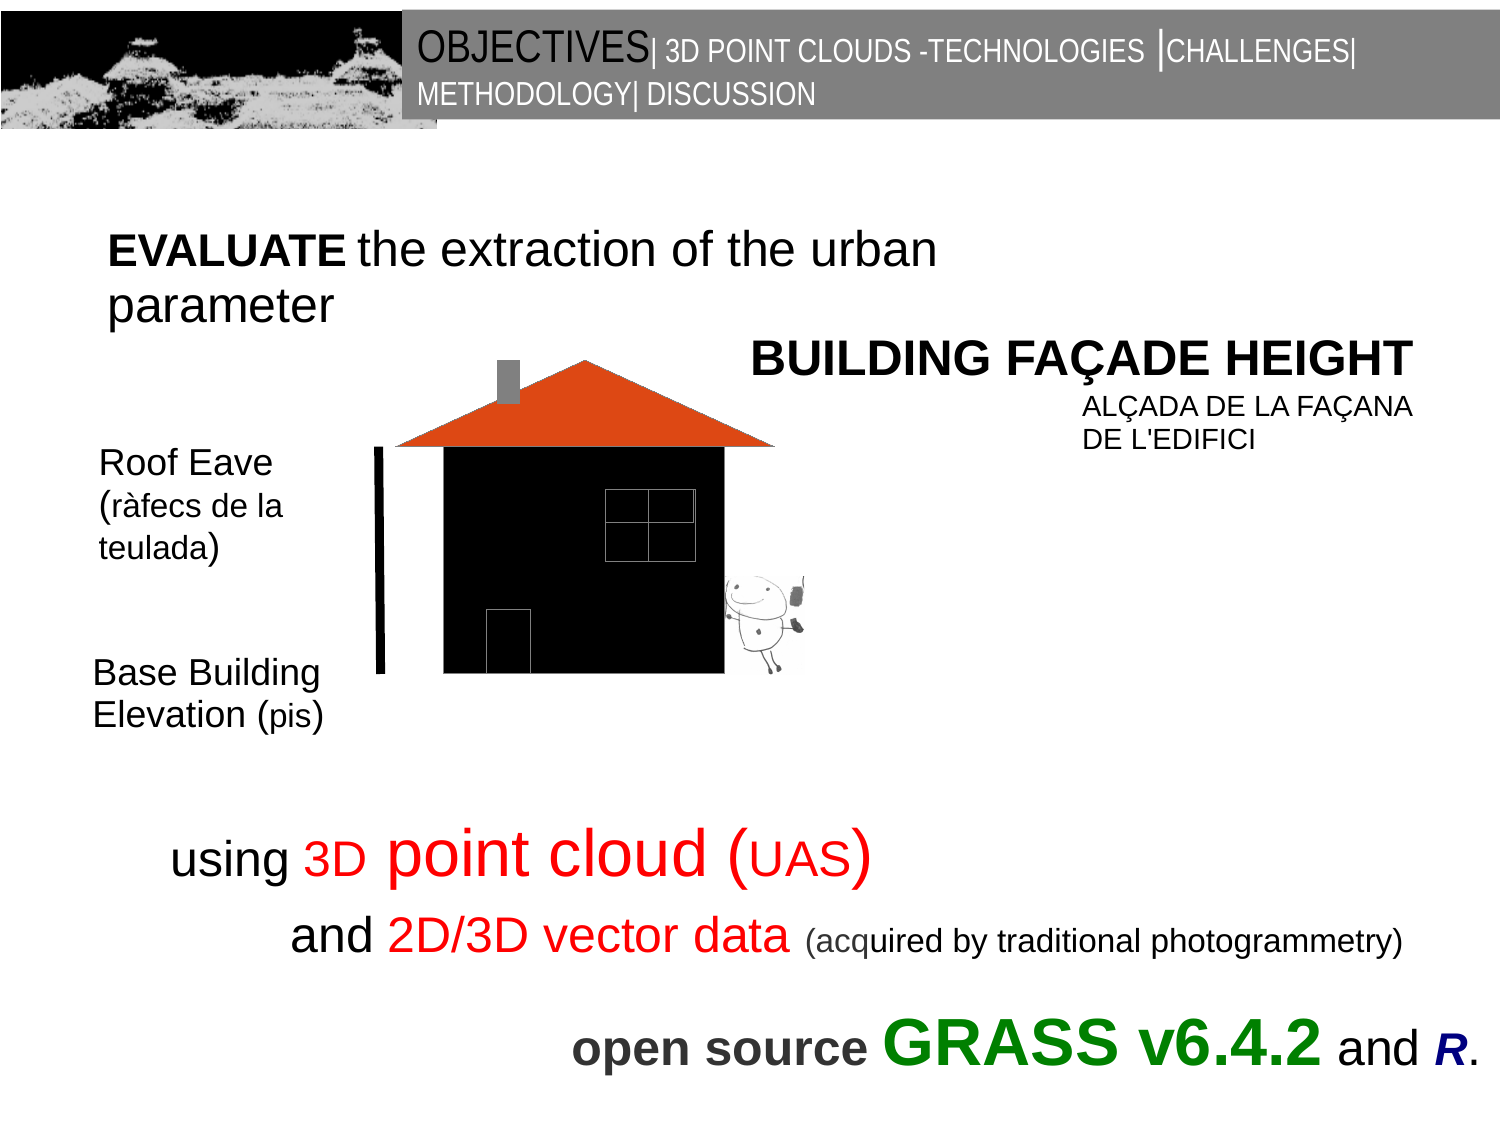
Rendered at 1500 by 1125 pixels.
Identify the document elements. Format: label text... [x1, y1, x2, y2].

text_box open source GRASS v6.4.2 and R. [556, 997, 1500, 1125]
text_box Base Building Elevation (pis) [77, 643, 403, 743]
picture [1, 11, 437, 129]
text_box [487, 610, 530, 673]
text_box ALÇADA DE LA FAÇANA DE L'EDIFICI [1067, 382, 1460, 464]
text_box using 3D point cloud (UAS) [155, 808, 982, 975]
text_box Roof Eave (ràfecs de la teulada) [83, 434, 409, 576]
text_box and 2D/3D vector data (acquired by traditional photogrammetry) [275, 900, 1465, 995]
text_box BUILDING FAÇADE HEIGHT [735, 322, 1429, 395]
text_box OBJECTIVES| 3D POINT CLOUDS -TECHNOLOGIES |CHALLENGES| METHODOLOGY| DISCUSSION [402, 9, 1500, 120]
picture [723, 576, 805, 675]
text_box [409, 360, 775, 674]
text_box EVALUATE the extraction of the urban parameter [92, 213, 1196, 285]
